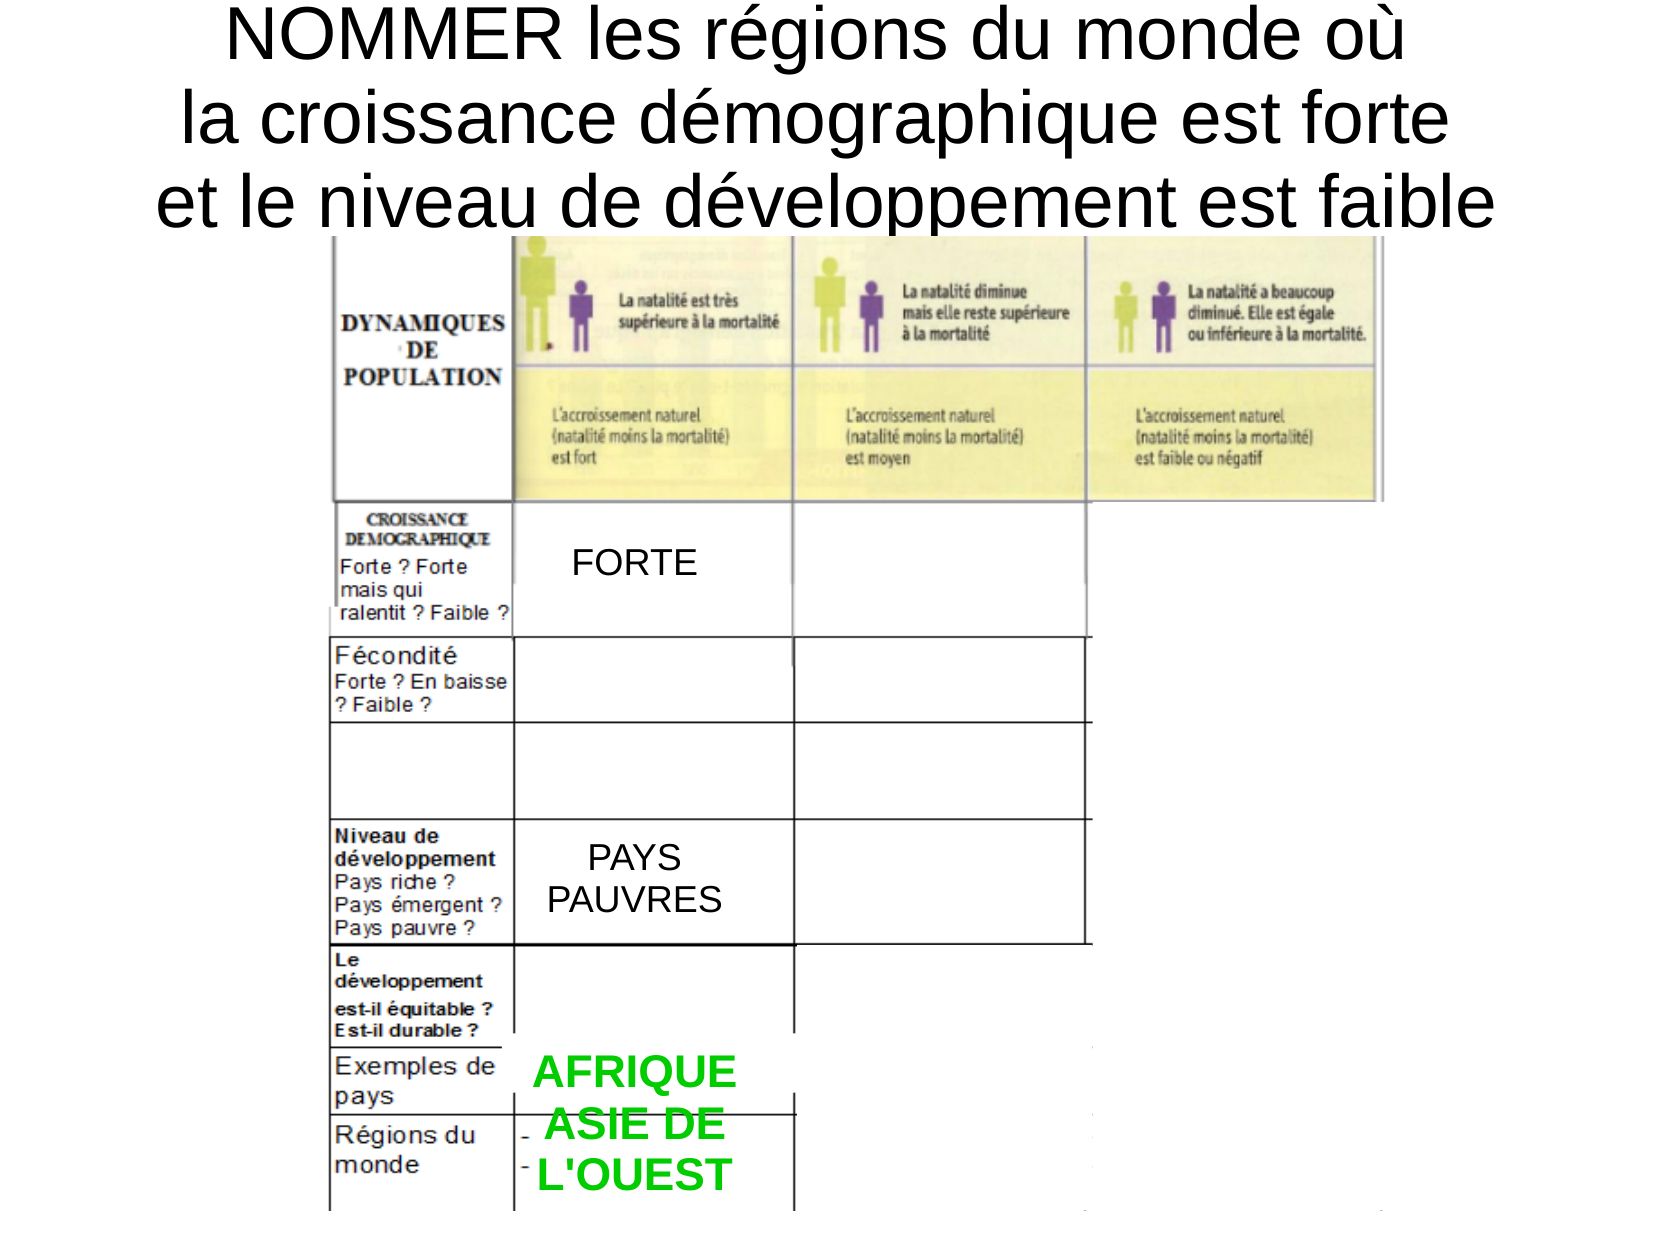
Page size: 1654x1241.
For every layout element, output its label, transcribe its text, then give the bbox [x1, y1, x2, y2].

text_box [501, 501, 1388, 1211]
picture [324, 236, 1388, 1211]
text_box PAYS PAUVRES [501, 828, 768, 928]
text_box FORTE [501, 533, 768, 591]
title NOMMER les régions du monde où la croissance démographique est forte et le niveau de développement est faible [0, 0, 1654, 244]
picture [768, 1093, 797, 1211]
text_box AFRIQUE ASIE DE L'OUEST [501, 1039, 768, 1211]
